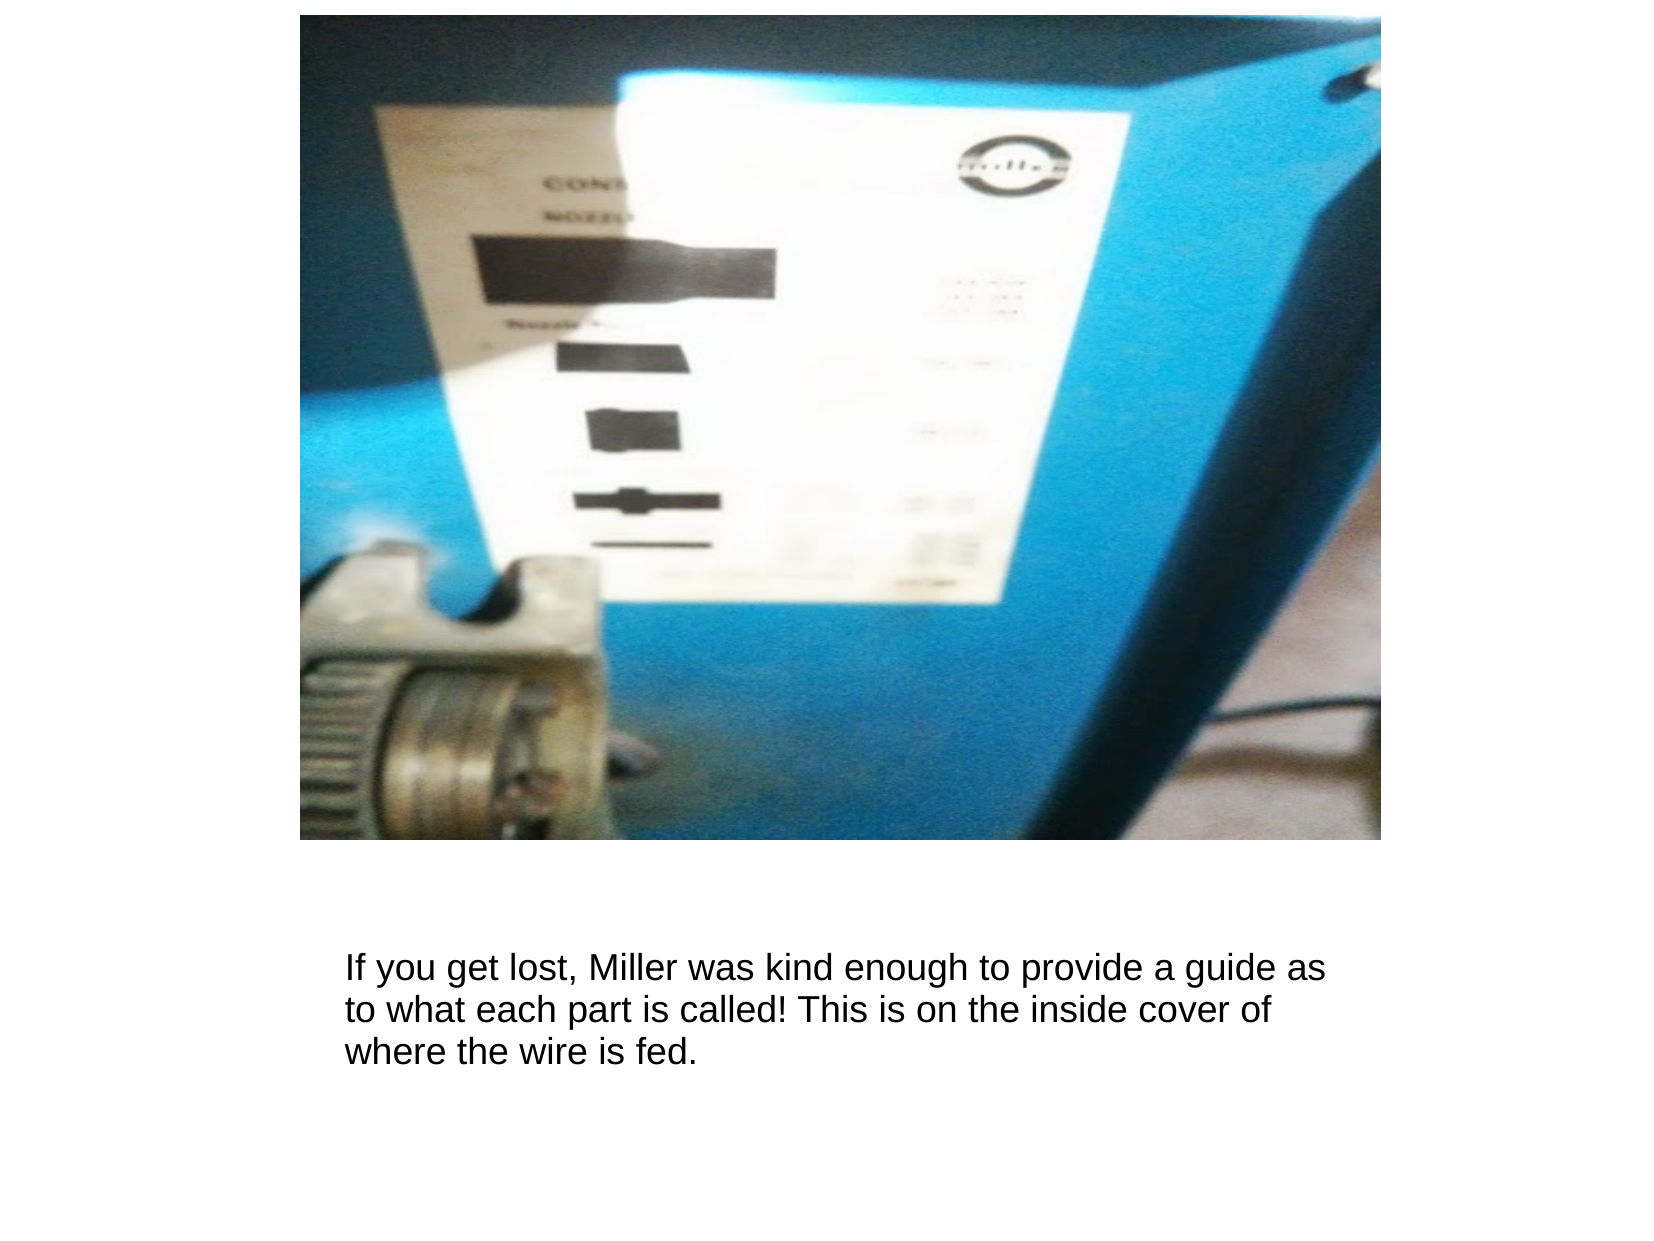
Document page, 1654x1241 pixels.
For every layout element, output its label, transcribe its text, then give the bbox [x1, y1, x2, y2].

text_box If you get lost, Miller was kind enough to provide a guide as to what each part is called! This is on the inside cover of where the wire is fed. [330, 939, 1381, 1081]
picture [300, 15, 1381, 841]
